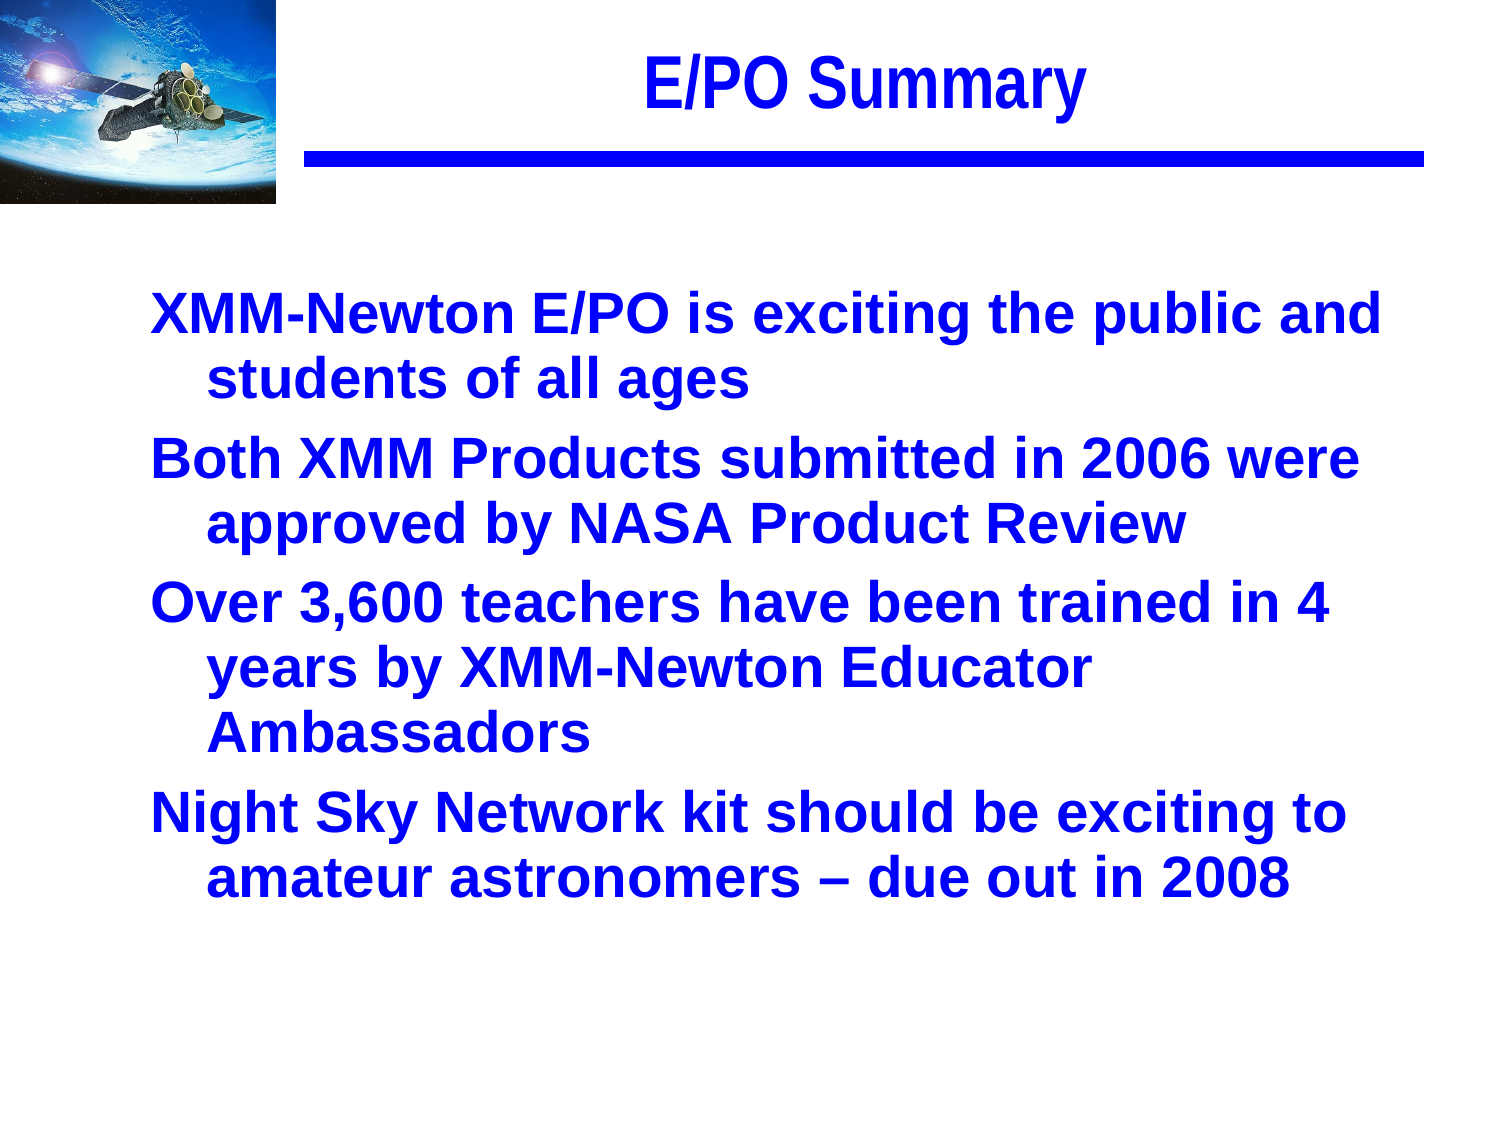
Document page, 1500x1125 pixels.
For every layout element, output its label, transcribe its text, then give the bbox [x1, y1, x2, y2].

list XMM-Newton E/PO is exciting the public and students of all ages Both XMM Products submitted in 2006 were approved by NASA Product Review Over 3,600 teachers have been trained in 4 years by XMM-Newton Educator Ambassadors Night Sky Network kit should be exciting to amateur astronomers – due out in 2008 [135, 273, 1411, 1012]
text_box [304, 151, 1423, 167]
title E/PO Summary [325, 28, 1407, 134]
picture [0, 0, 276, 204]
